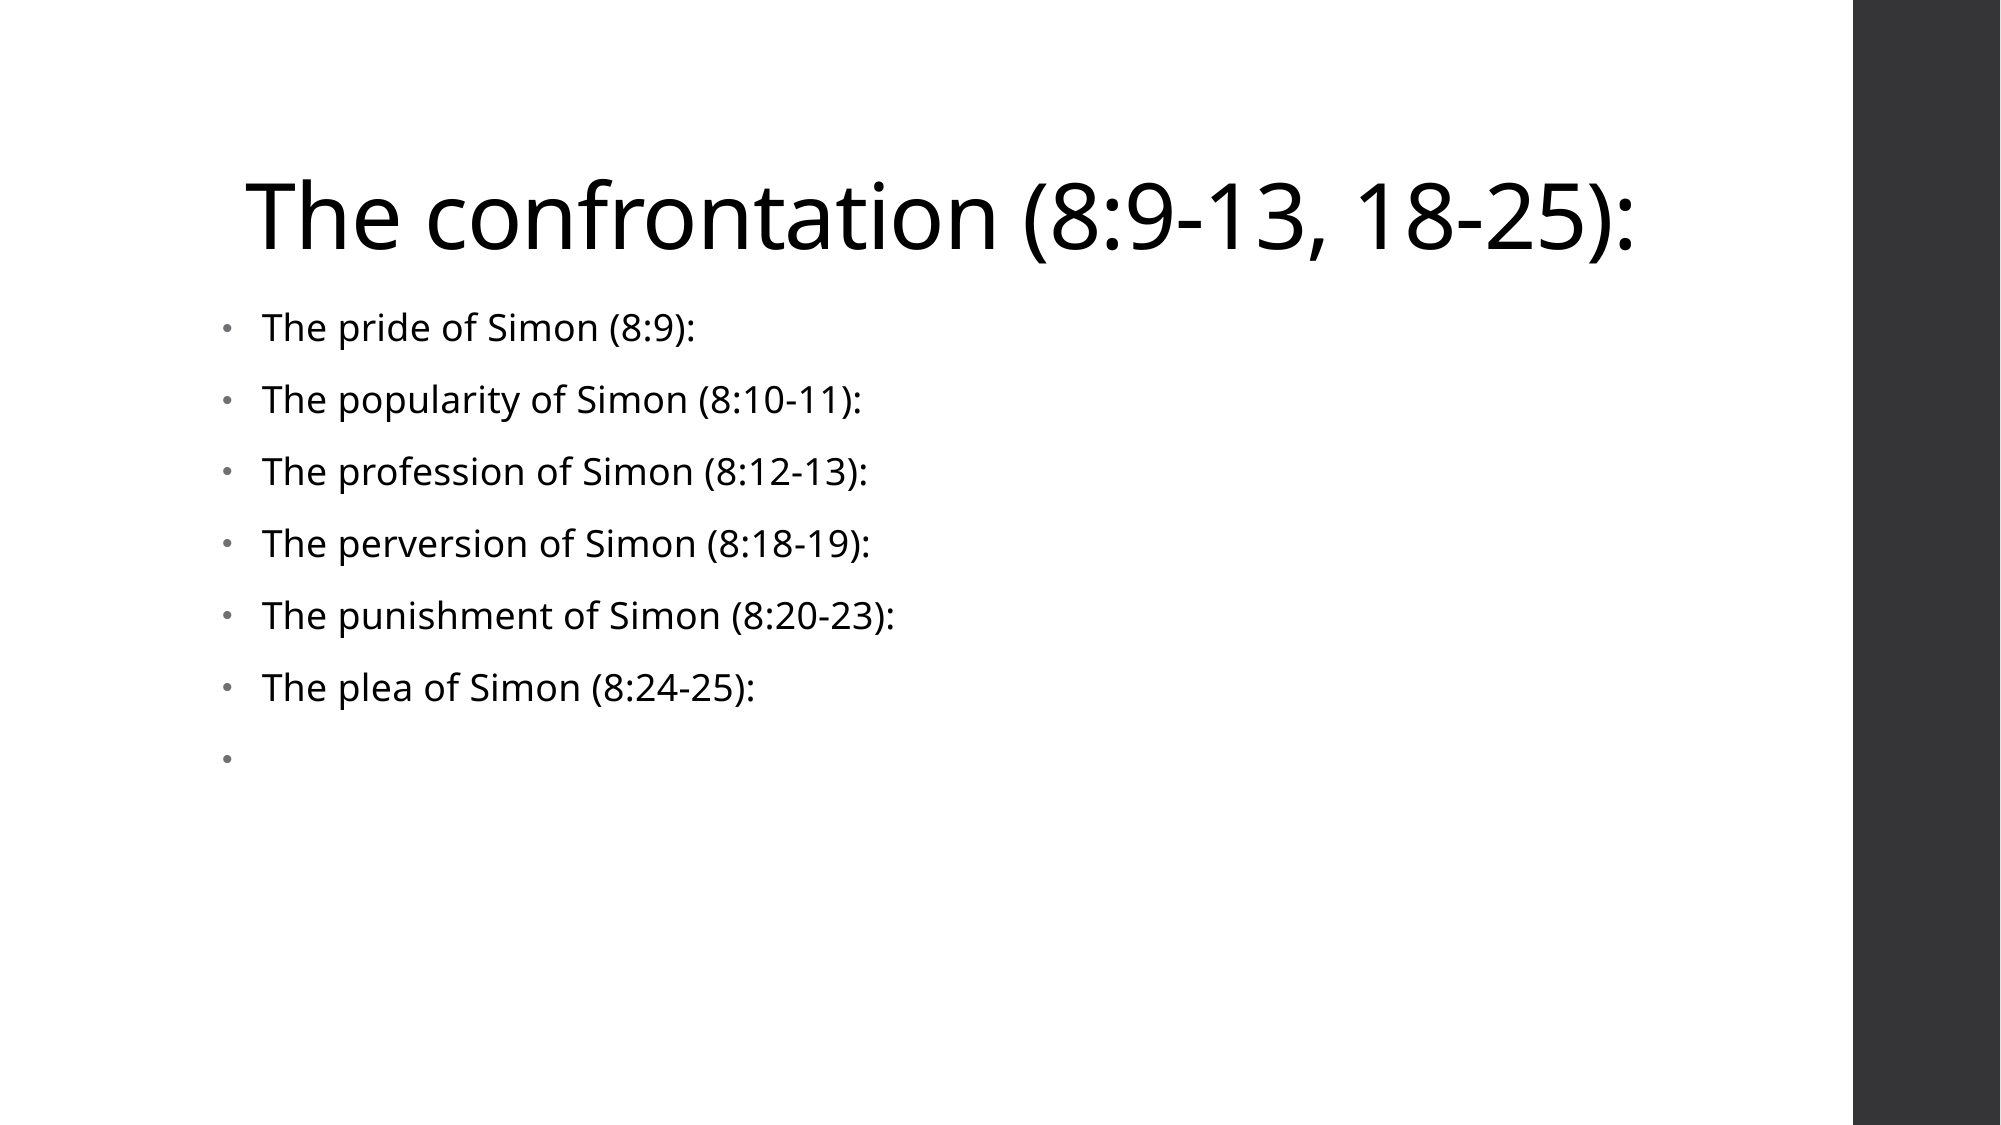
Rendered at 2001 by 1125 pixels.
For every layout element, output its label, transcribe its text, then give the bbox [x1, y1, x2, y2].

list The pride of Simon (8:9): The popularity of Simon (8:10-11): The profession of Simon (8:12-13): The perversion of Simon (8:18-19): The punishment of Simon (8:20-23): The plea of Simon (8:24-25): [206, 299, 1617, 1014]
title The confrontation (8:9-13, 18-25): [206, 60, 1797, 278]
